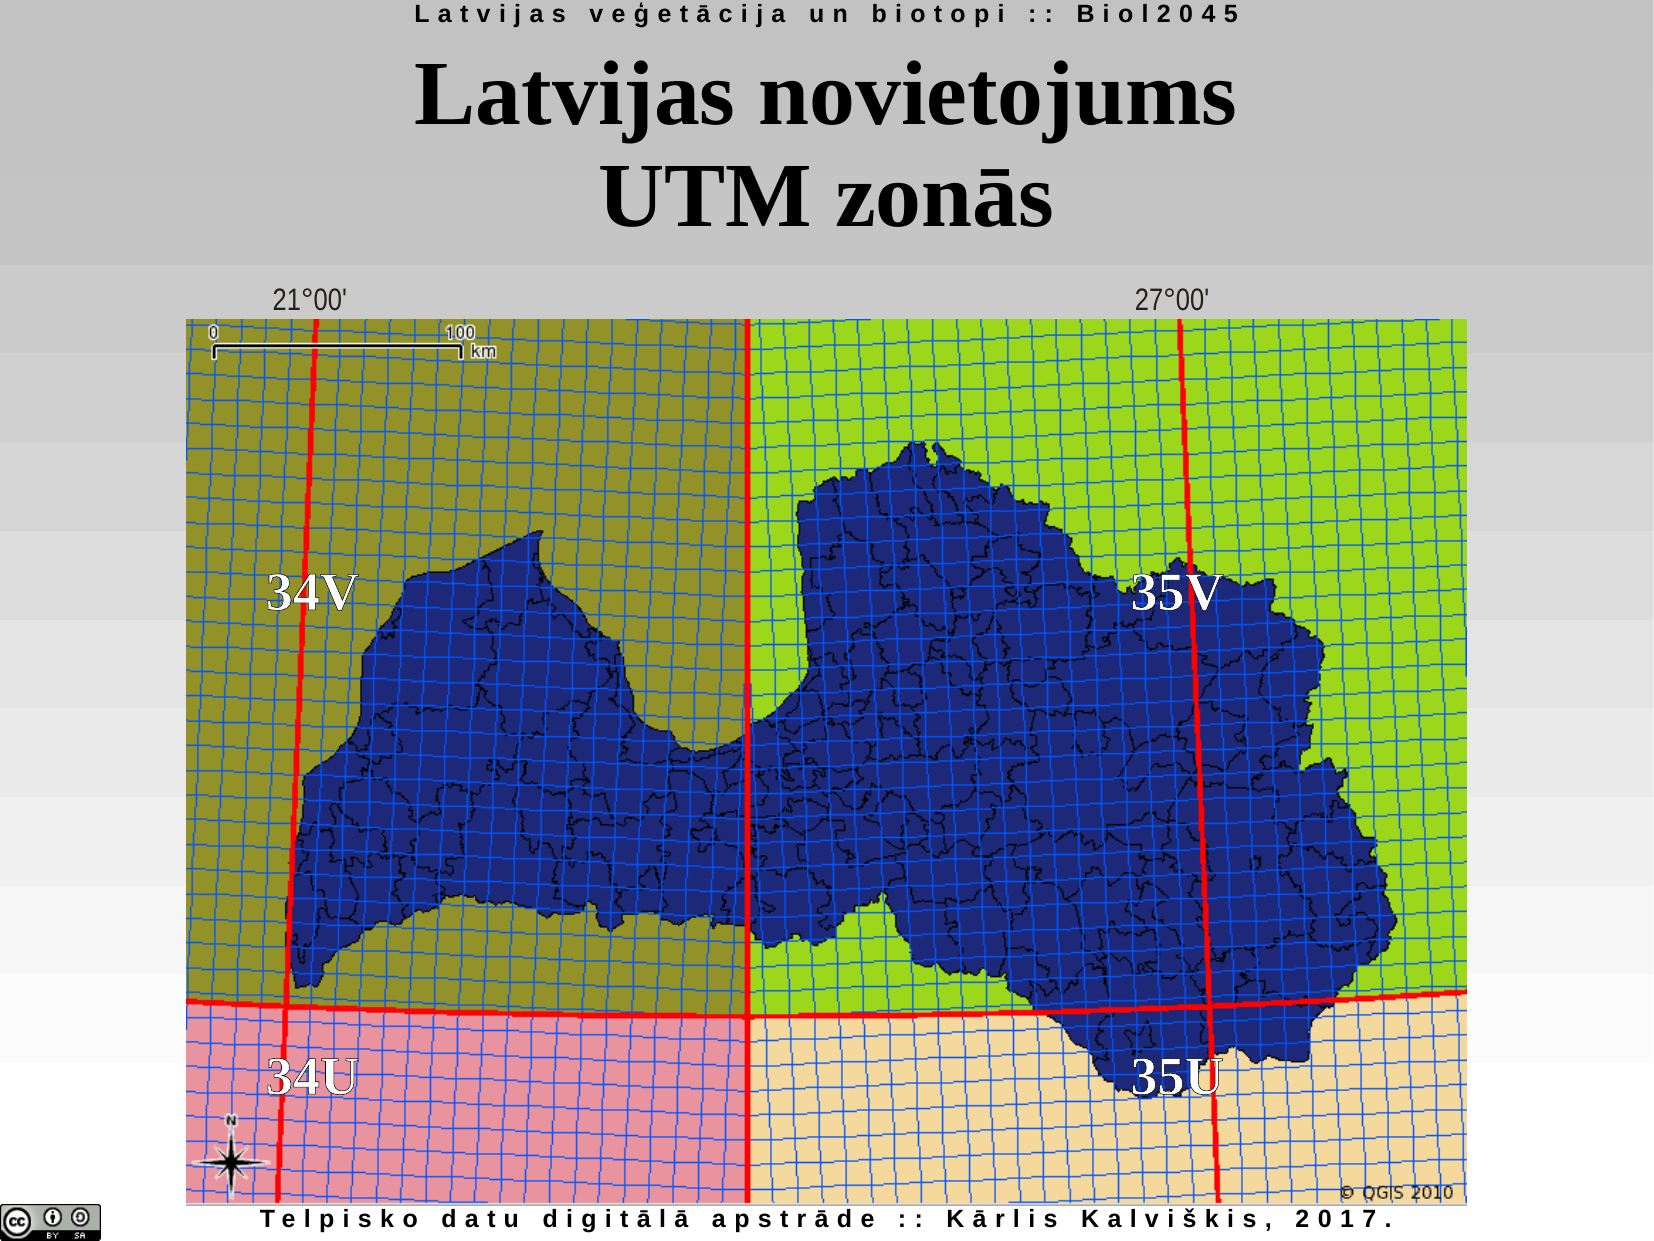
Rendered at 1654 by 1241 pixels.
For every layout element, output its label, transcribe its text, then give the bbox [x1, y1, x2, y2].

text_box 27°00' [1134, 281, 1239, 318]
title Latvijas novietojums UTM zonās [0, 1, 1654, 287]
text_box 35U [1130, 1045, 1225, 1106]
picture [0, 287, 1654, 1241]
text_box 35V [1130, 561, 1225, 622]
text_box 34V [265, 561, 360, 622]
text_box 21°00' [272, 281, 376, 318]
text_box 34U [265, 1045, 360, 1106]
